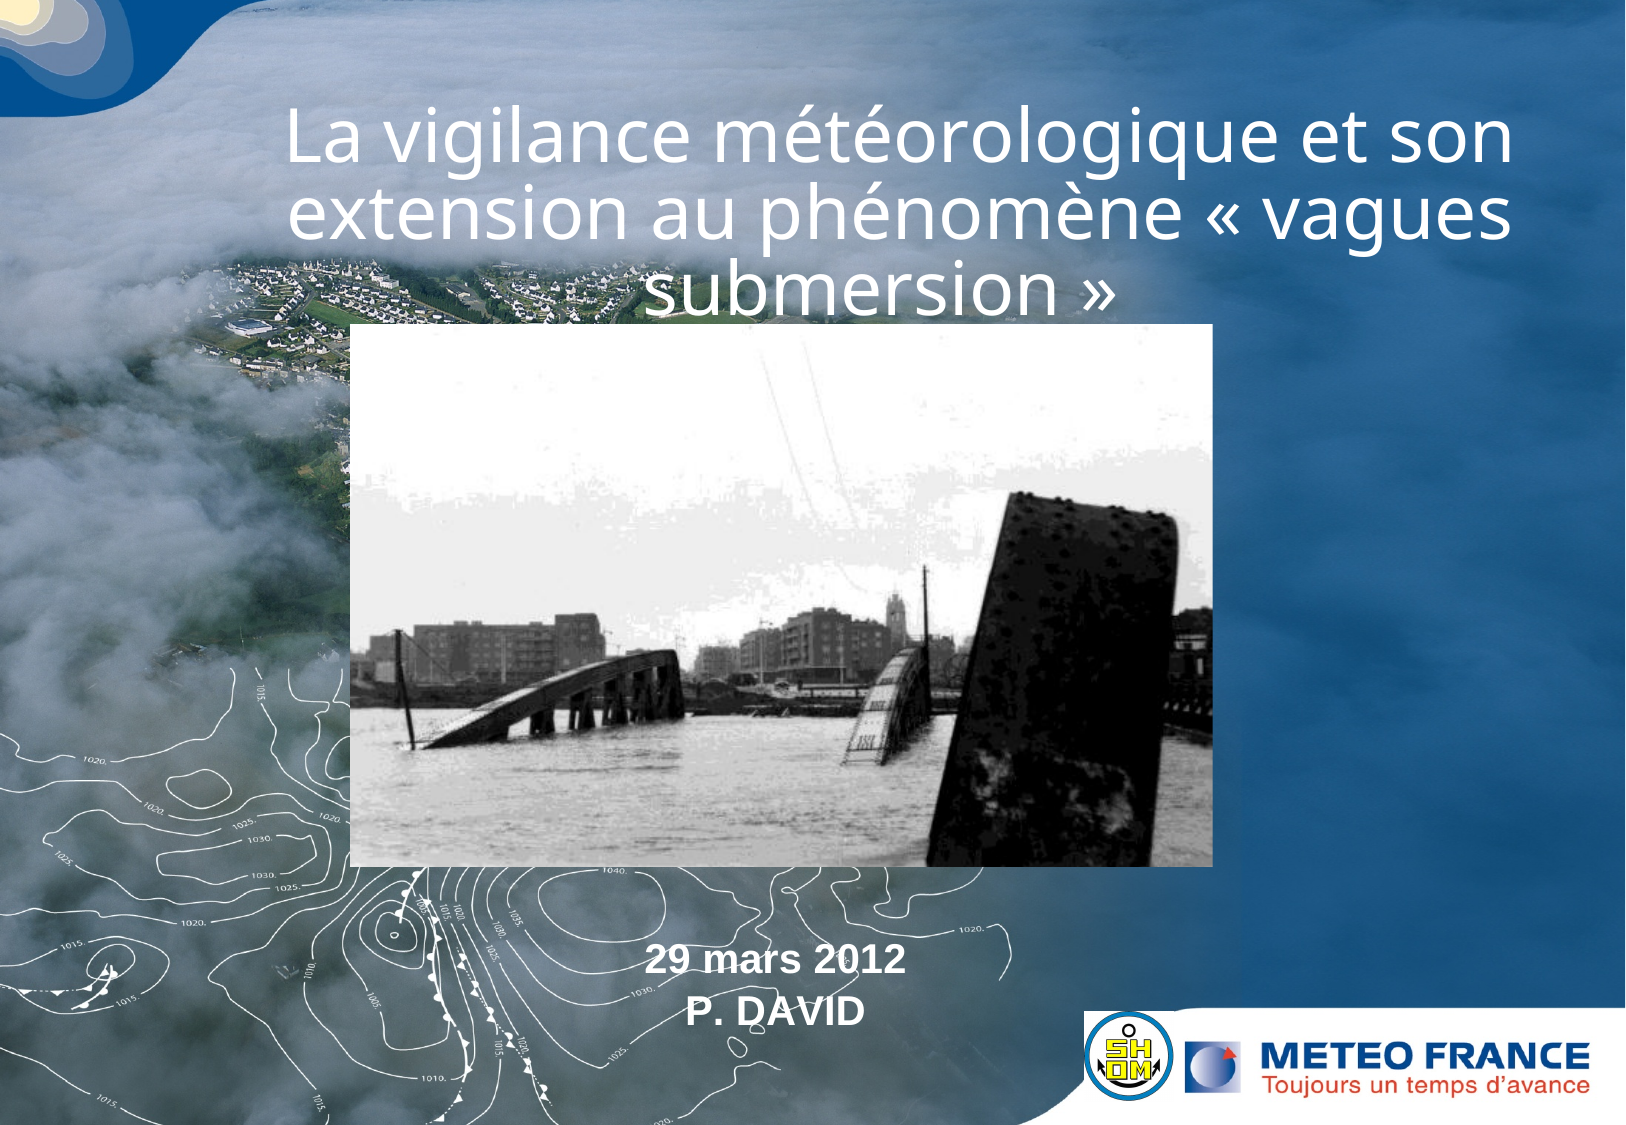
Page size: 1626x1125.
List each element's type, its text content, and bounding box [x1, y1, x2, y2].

picture [724, 127, 743, 139]
subtitle 29 mars 2012 P. DAVID [206, 944, 1345, 1116]
picture [452, 127, 474, 139]
picture [750, 127, 769, 139]
picture [1156, 127, 1178, 139]
picture [980, 127, 1003, 139]
picture [1249, 126, 1270, 138]
picture [862, 126, 883, 138]
picture [1482, 127, 1503, 139]
picture [1045, 127, 1068, 139]
picture [0, 0, 1626, 1125]
picture [661, 126, 682, 138]
picture [1310, 126, 1331, 138]
picture [904, 127, 927, 139]
picture [580, 127, 601, 139]
picture [1435, 127, 1458, 139]
picture [793, 126, 814, 138]
picture [1090, 127, 1112, 139]
title La vigilance météorologique et son extension au phénomène « vagues submersion » [87, 139, 1626, 384]
